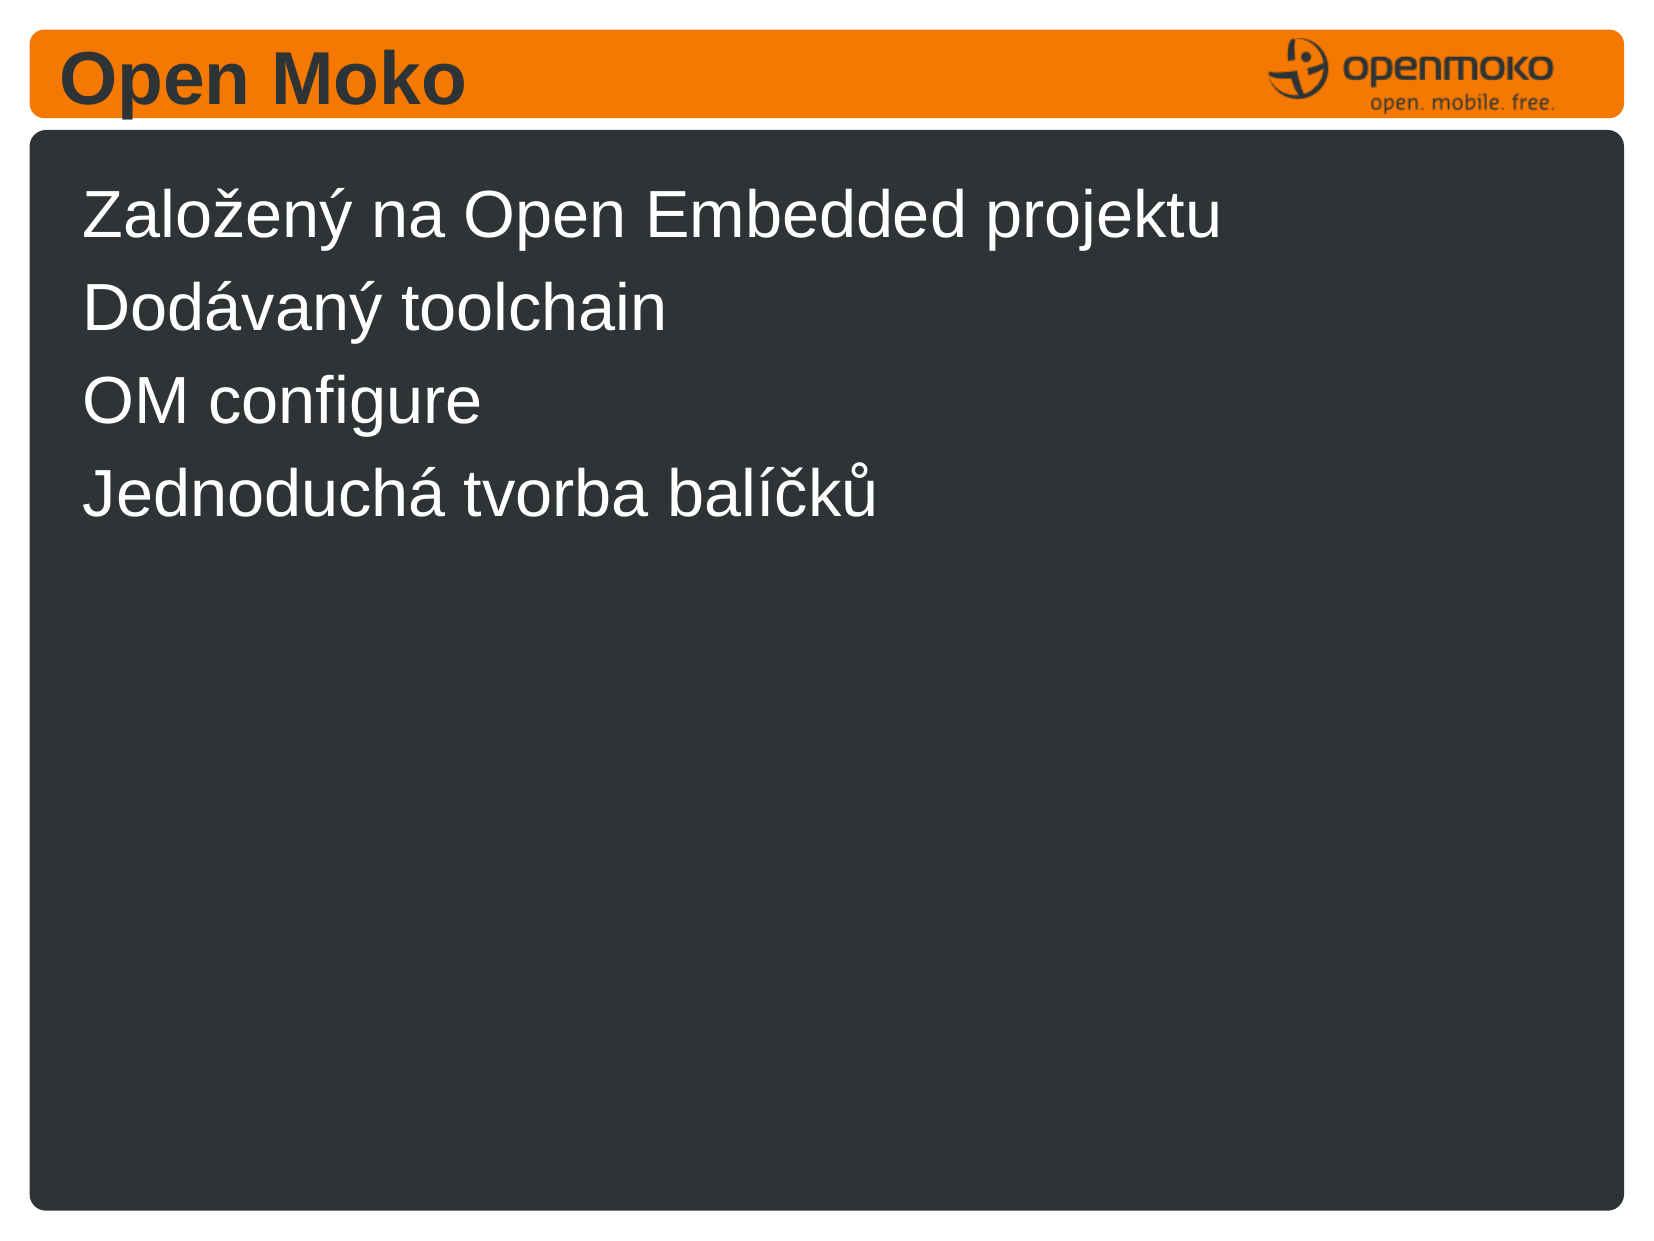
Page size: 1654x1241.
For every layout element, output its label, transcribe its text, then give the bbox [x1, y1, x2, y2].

list Založený na Open Embedded projektu Dodávaný toolchain OM configure Jednoduchá tvorba balíčků [82, 177, 1571, 1182]
title Open Moko [59, 29, 1361, 128]
picture [1361, 38, 1554, 114]
